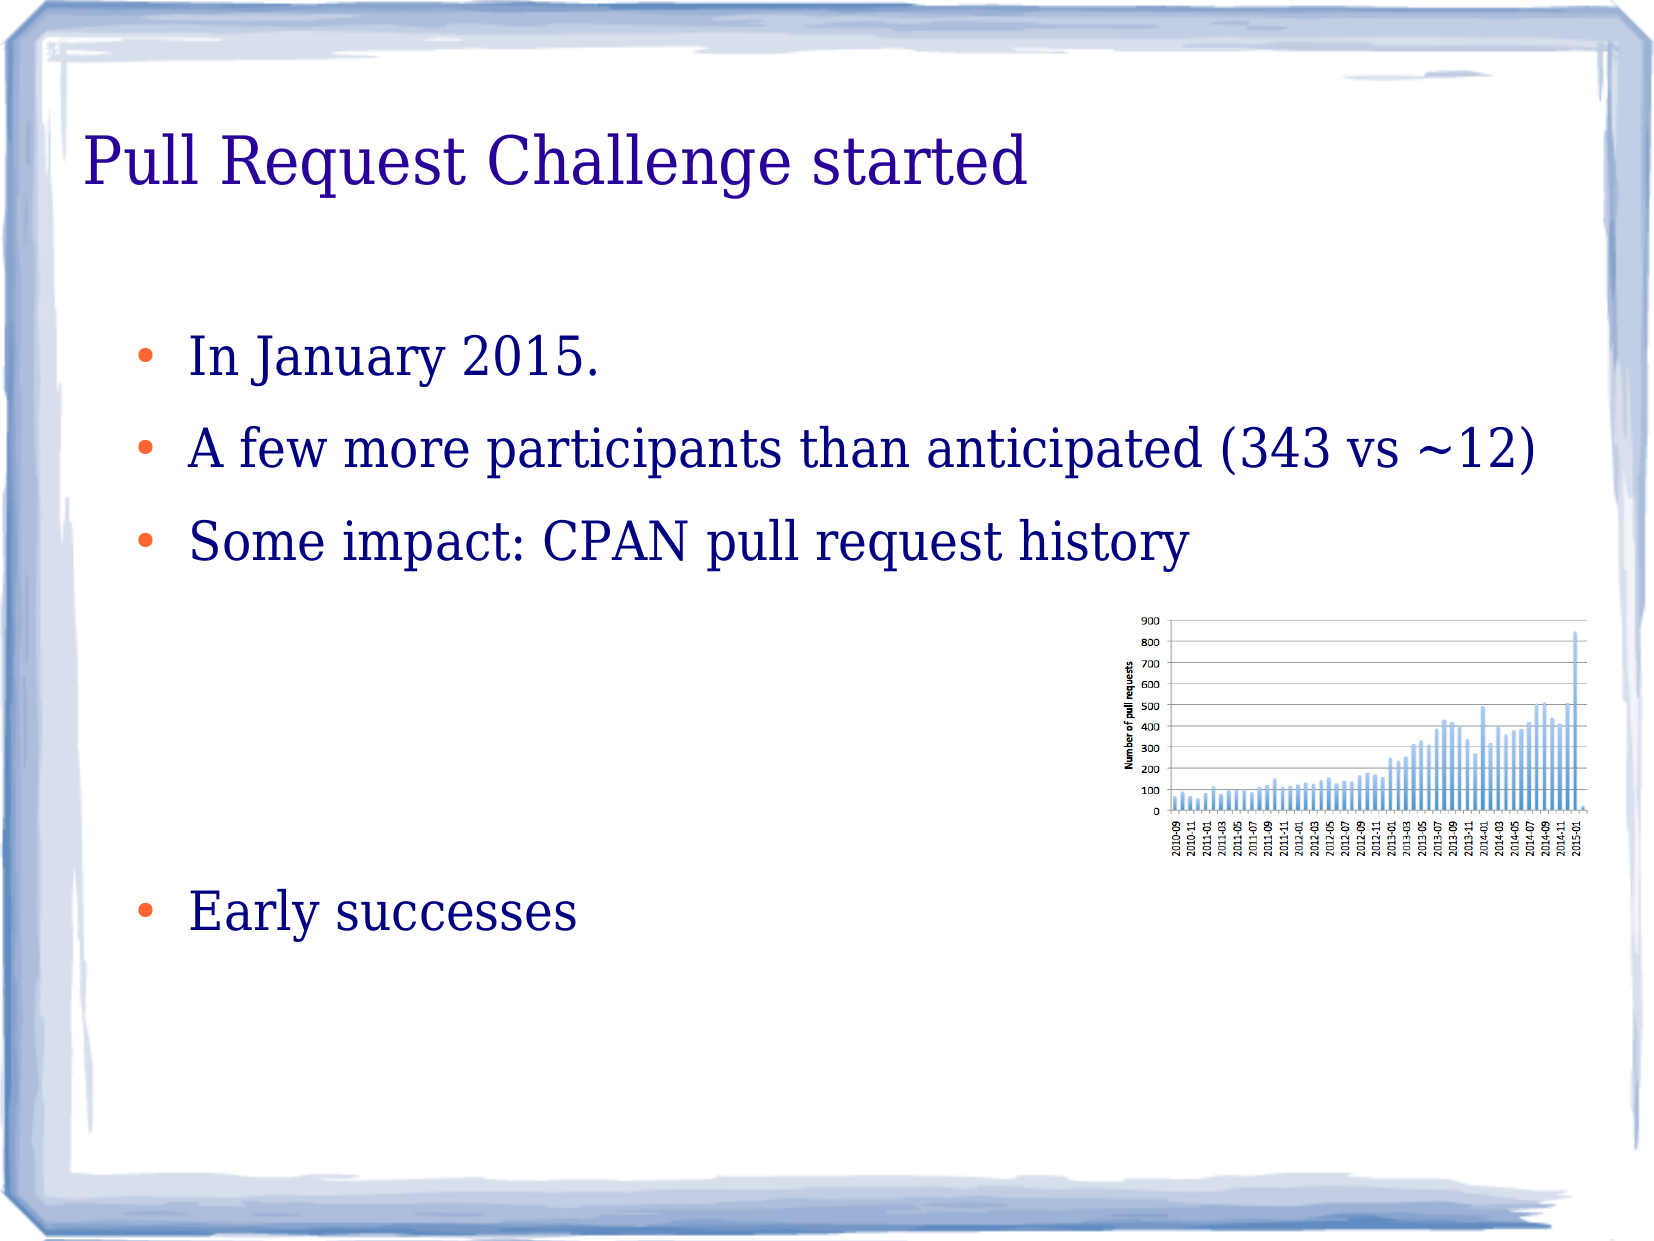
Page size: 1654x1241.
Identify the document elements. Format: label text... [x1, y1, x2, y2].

title Pull Request Challenge started [82, 49, 1571, 257]
picture [0, 0, 1654, 1241]
list In January 2015. A few more participants than anticipated (343 vs ~12) Some impact: CPAN pull request history Early successes [118, 324, 1571, 1048]
